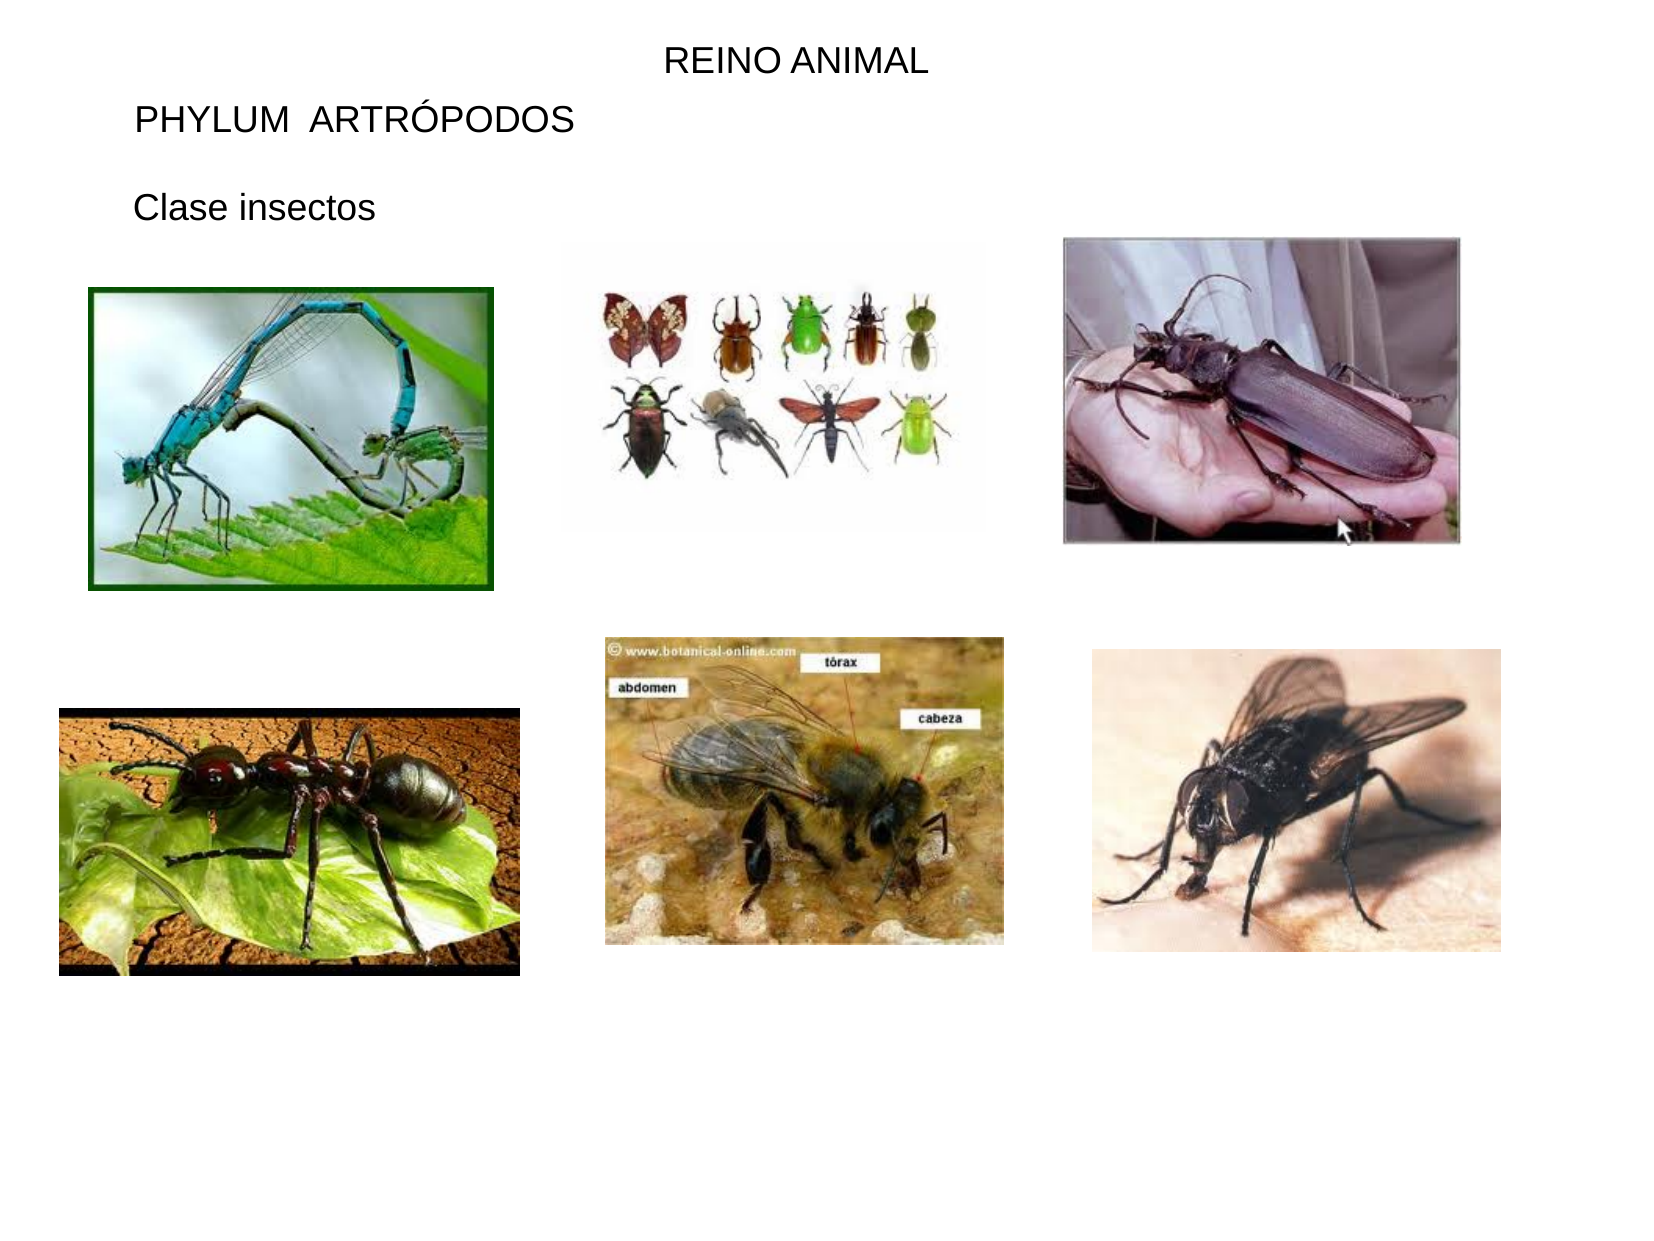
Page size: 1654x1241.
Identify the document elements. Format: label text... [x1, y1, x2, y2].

picture [88, 287, 494, 591]
picture [561, 242, 986, 532]
text_box REINO ANIMAL [648, 31, 946, 89]
text_box PHYLUM ARTRÓPODOS [119, 90, 591, 148]
picture [1092, 649, 1501, 952]
picture [605, 637, 1004, 945]
picture [59, 708, 520, 976]
picture [1062, 236, 1462, 546]
text_box Clase insectos [118, 179, 392, 237]
